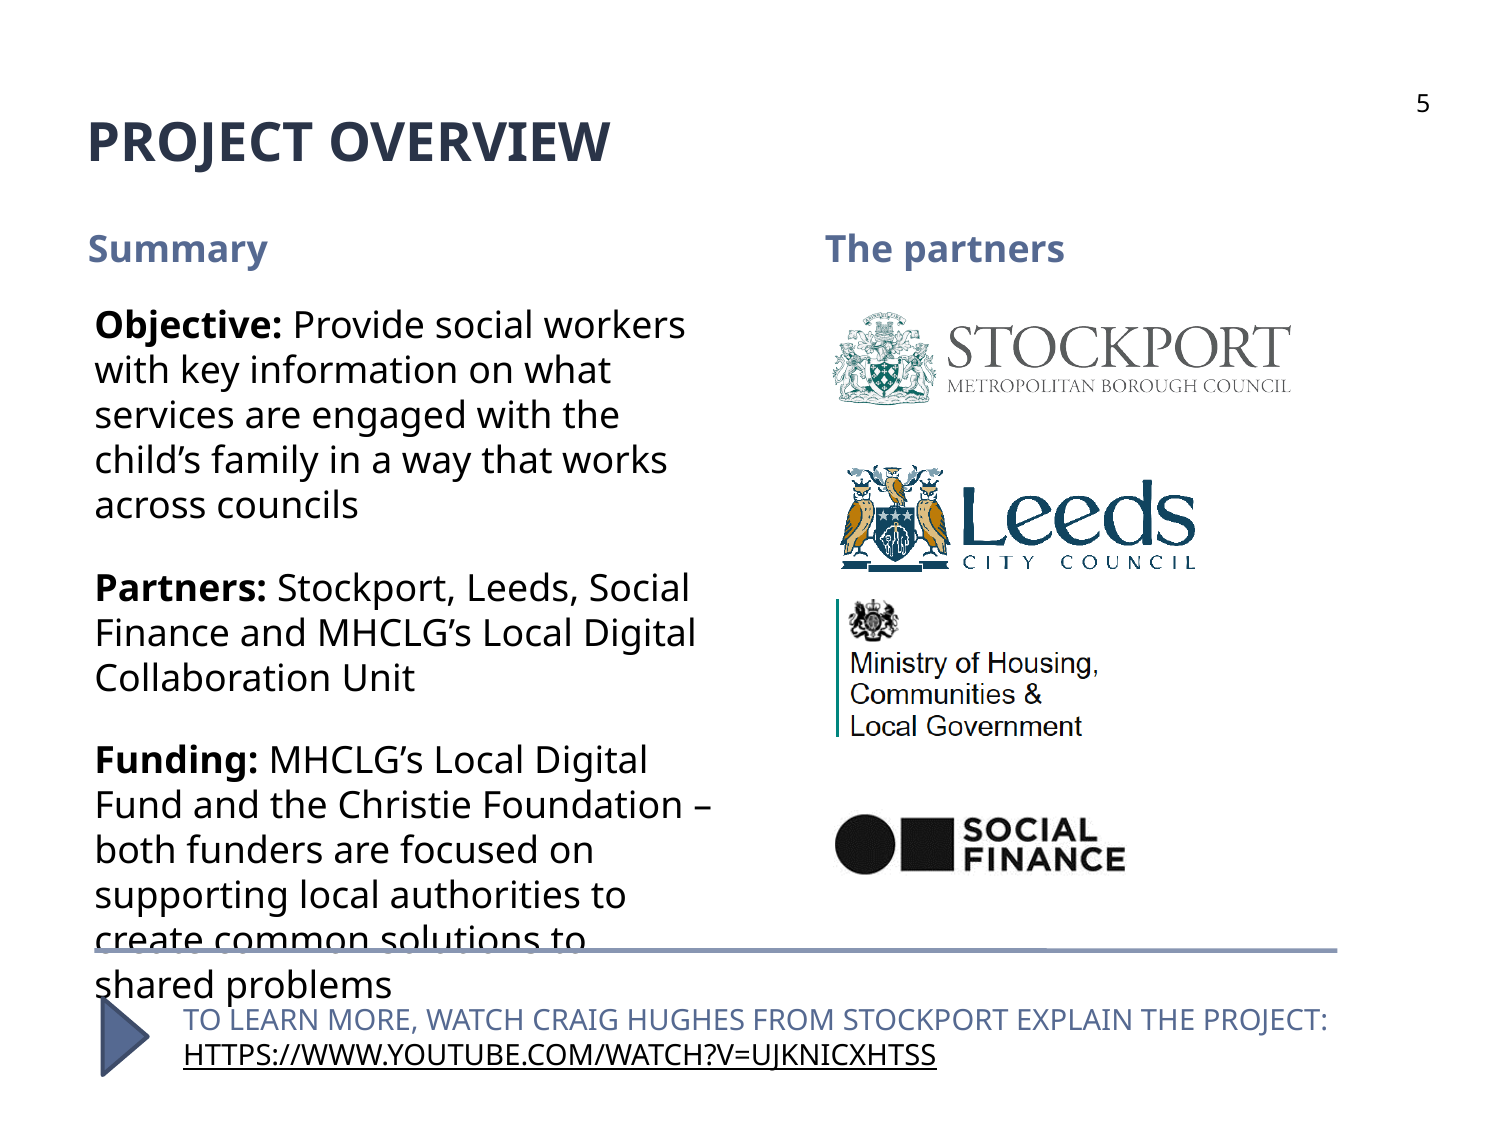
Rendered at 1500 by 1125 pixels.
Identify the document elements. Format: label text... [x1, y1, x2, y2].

picture [832, 308, 1291, 439]
title PROJECT OVERVIEW [86, 54, 1338, 225]
picture [832, 598, 1101, 739]
picture [832, 465, 1195, 572]
list Objective: Provide social workers with key information on what services are engaged with the child’s family in a way that works across councils Partners: Stockport, Leeds, Social Finance and MHCLG’s Local Digital Collaboration Unit Funding: MHCLG’s Local Digital Fund and the Christie Foundation – both funders are focused on supporting local authorities to create common solutions to shared problems [94, 953, 719, 1100]
text_box Summary [87, 225, 780, 270]
text_box TO LEARN MORE, WATCH CRAIG HUGHES FROM STOCKPORT EXPLAIN THE PROJECT: HTTPS://WWW.YOUTUBE.COM/WATCH?V=UJKNICXHTSS [168, 994, 1356, 1081]
text_box The partners [824, 224, 1440, 270]
picture [832, 766, 1129, 923]
list Objective: Provide social workers with key information on what services are engaged with the child’s family in a way that works across councils Partners: Stockport, Leeds, Social Finance and MHCLG’s Local Digital Collaboration Unit Funding: MHCLG’s Local Digital Fund and the Christie Foundation – both funders are focused on supporting local authorities to create common solutions to shared problems [94, 301, 719, 948]
text_box [102, 998, 148, 1075]
slide_number <number> [1388, 87, 1431, 148]
